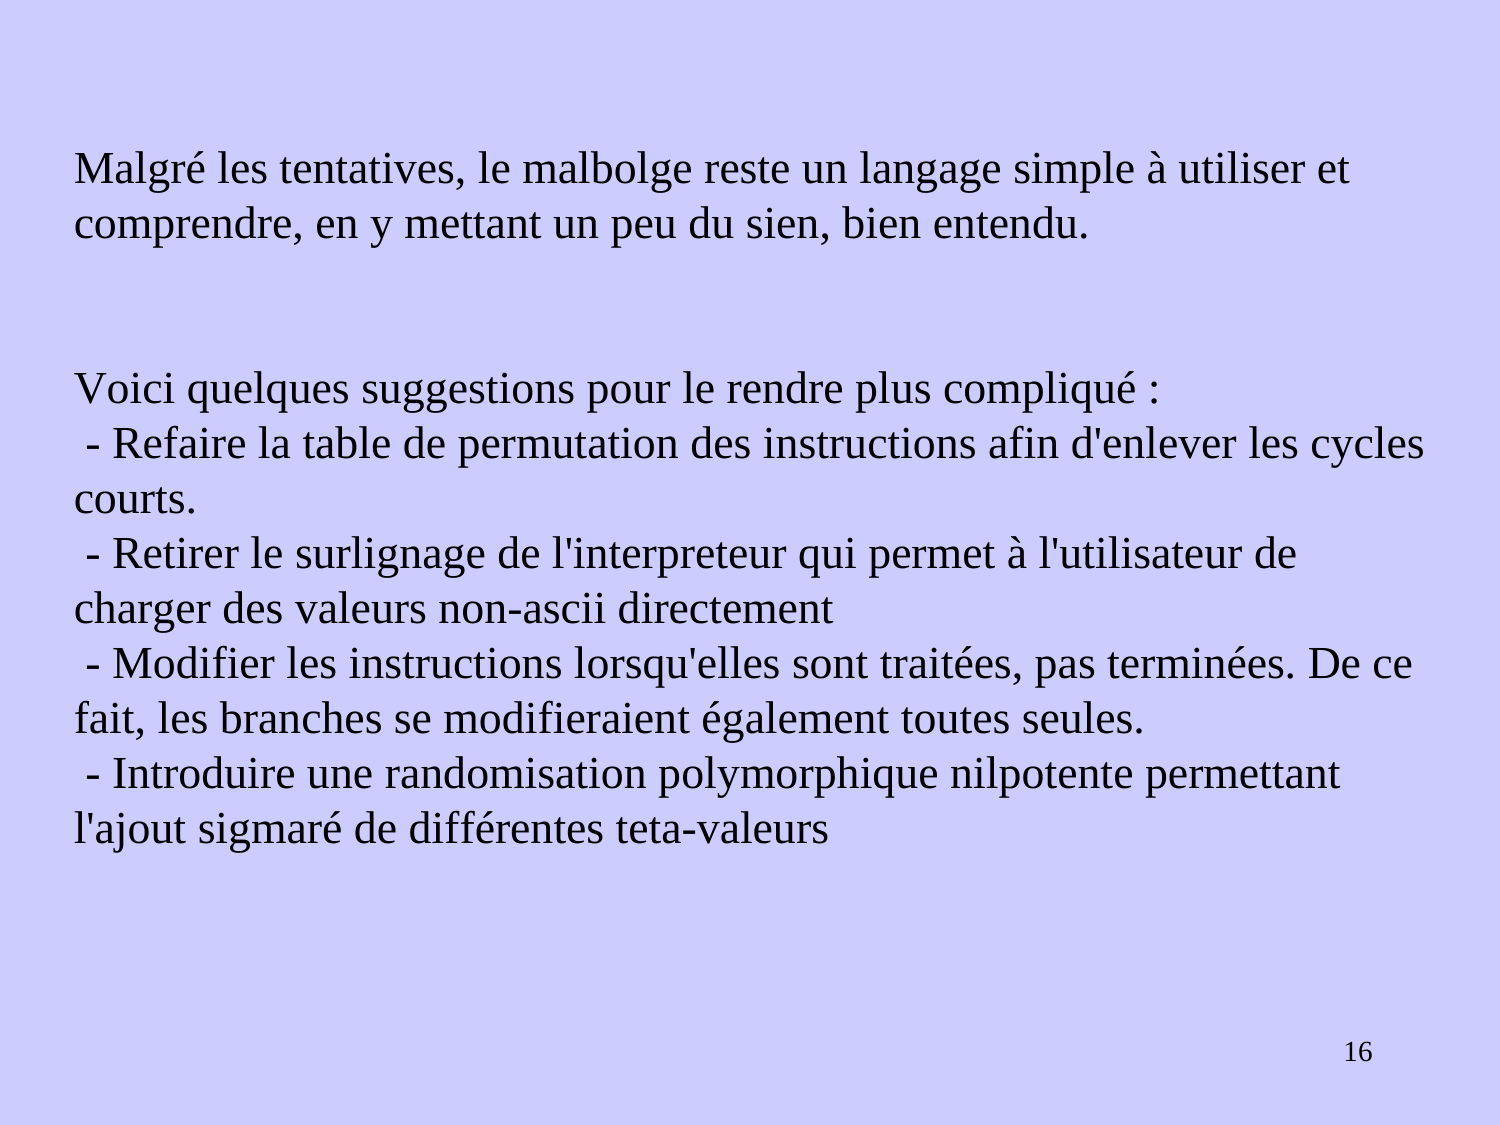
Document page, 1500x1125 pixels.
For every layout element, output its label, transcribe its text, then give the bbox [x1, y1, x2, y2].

text_box <numéro> [1074, 1025, 1388, 1101]
text_box Malgré les tentatives, le malbolge reste un langage simple à utiliser et comprendre, en y mettant un peu du sien, bien entendu. Voici quelques suggestions pour le rendre plus compliqué : - Refaire la table de permutation des instructions afin d'enlever les cycles courts. - Retirer le surlignage de l'interpreteur qui permet à l'utilisateur de charger des valeurs non-ascii directement - Modifier les instructions lorsqu'elles sont traitées, pas terminées. De ce fait, les branches se modifieraient également toutes seules. - Introduire une randomisation polymorphique nilpotente permettant l'ajout sigmaré de différentes teta-valeurs [59, 130, 1447, 916]
